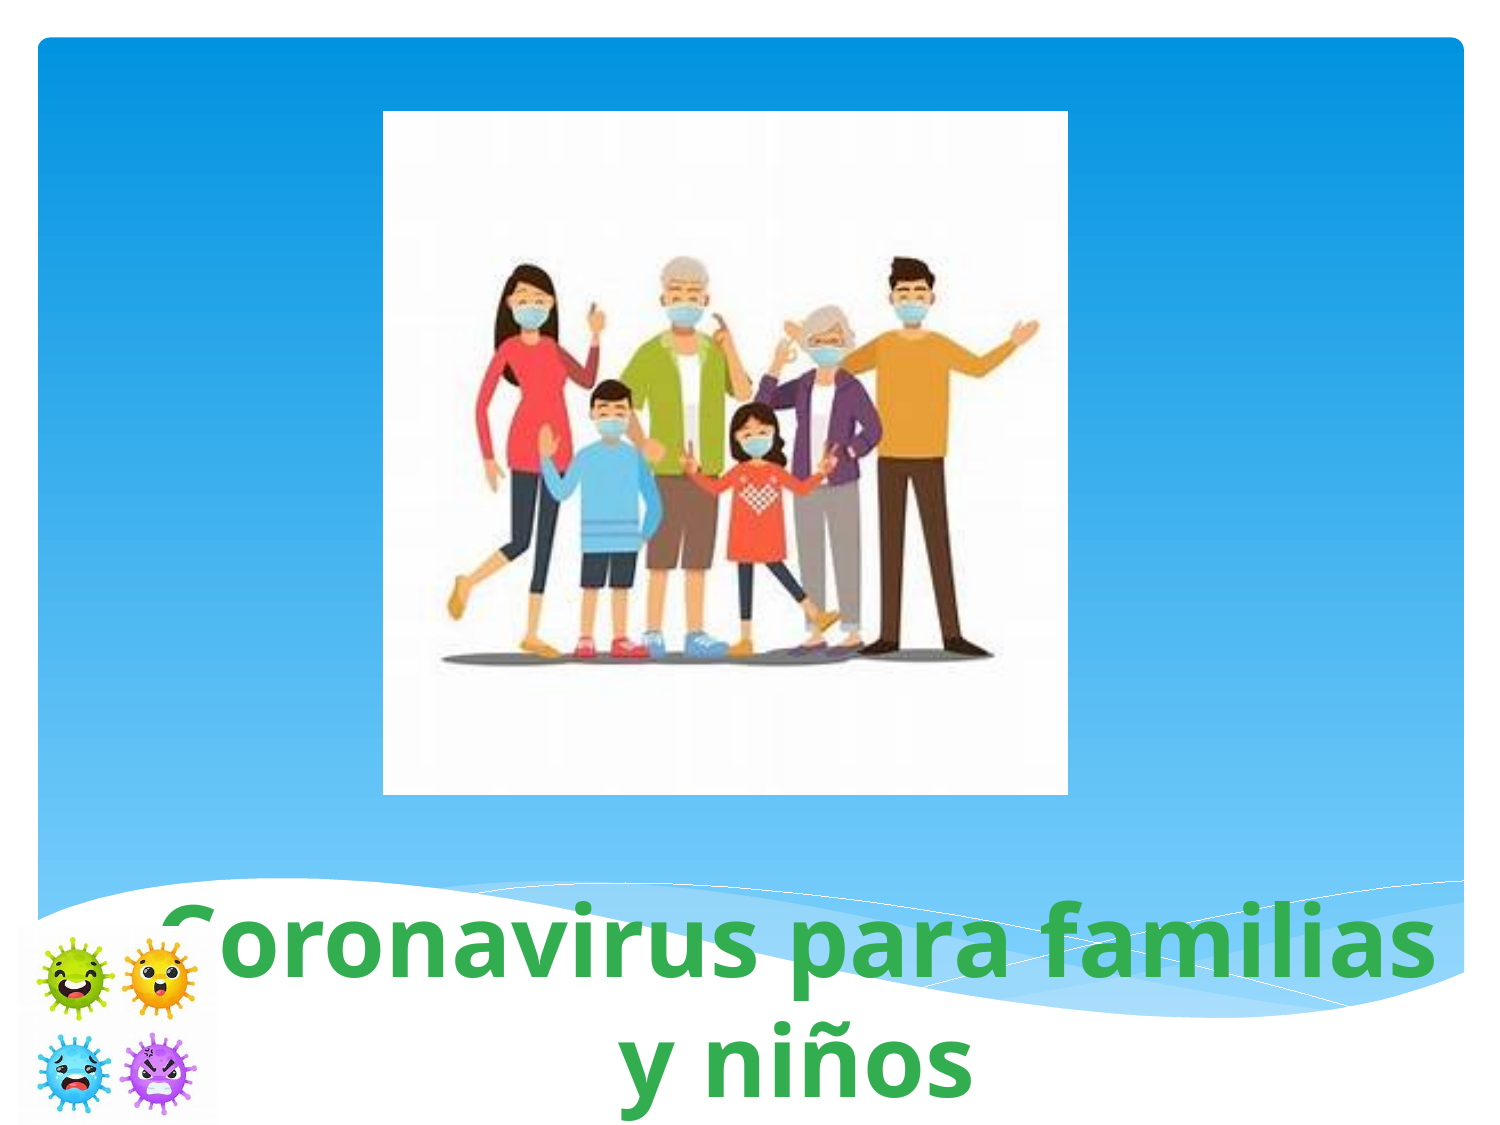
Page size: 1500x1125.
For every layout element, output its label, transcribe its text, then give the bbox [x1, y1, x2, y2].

picture [383, 112, 1068, 795]
title Coronavirus para familias y niños [135, 896, 1459, 1125]
picture [17, 926, 217, 1125]
